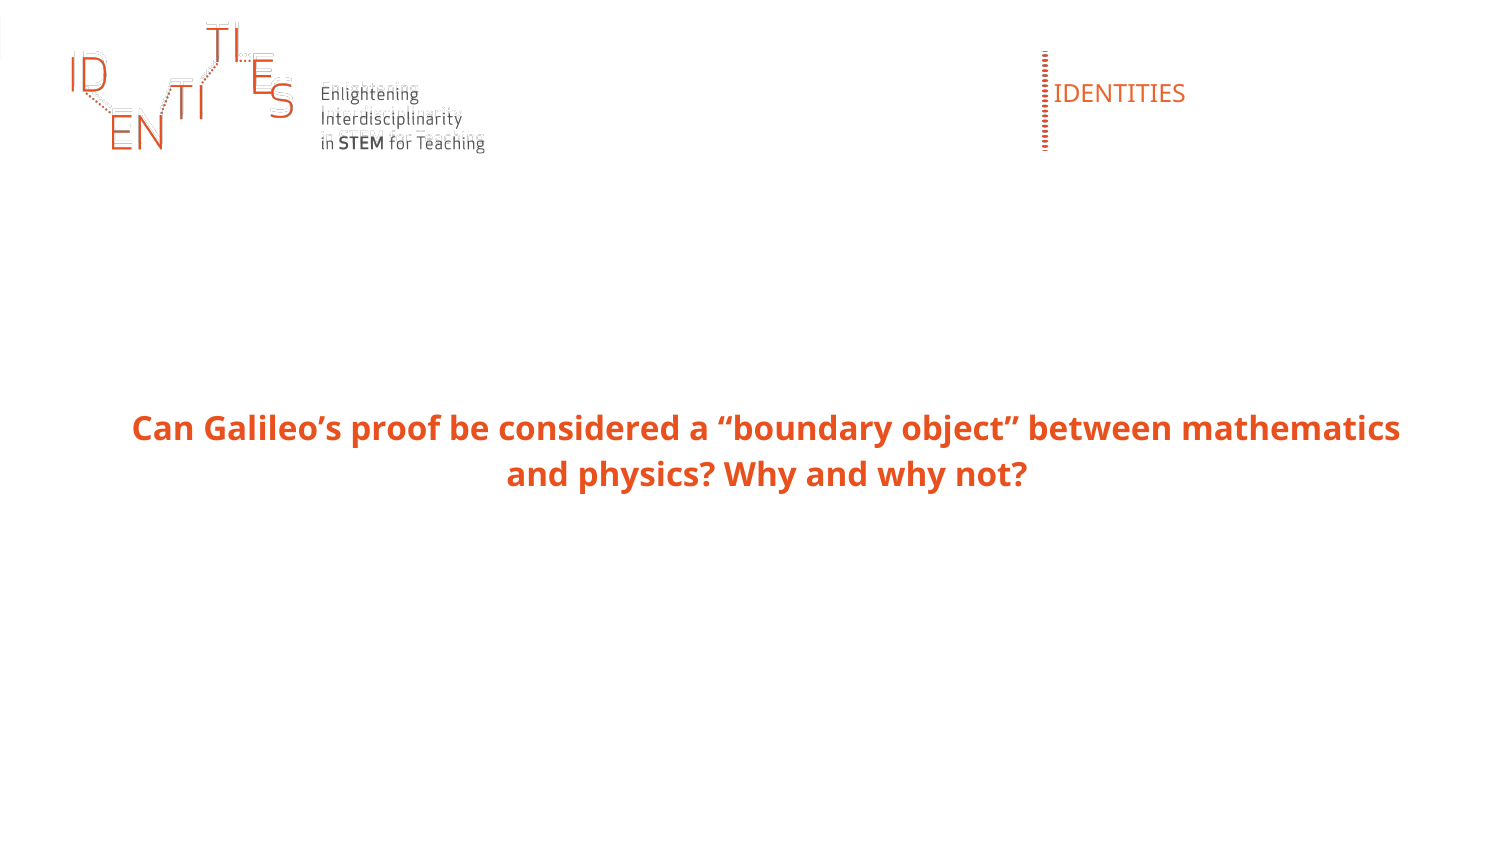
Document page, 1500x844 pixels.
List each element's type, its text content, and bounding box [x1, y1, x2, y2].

picture [71, 18, 485, 157]
text_box IDENTITIES [1042, 72, 1440, 122]
picture [1042, 122, 1051, 151]
text_box Can Galileo’s proof be considered a “boundary object” between mathematics and physics? Why and why not? [110, 385, 1424, 504]
picture [1042, 51, 1051, 72]
